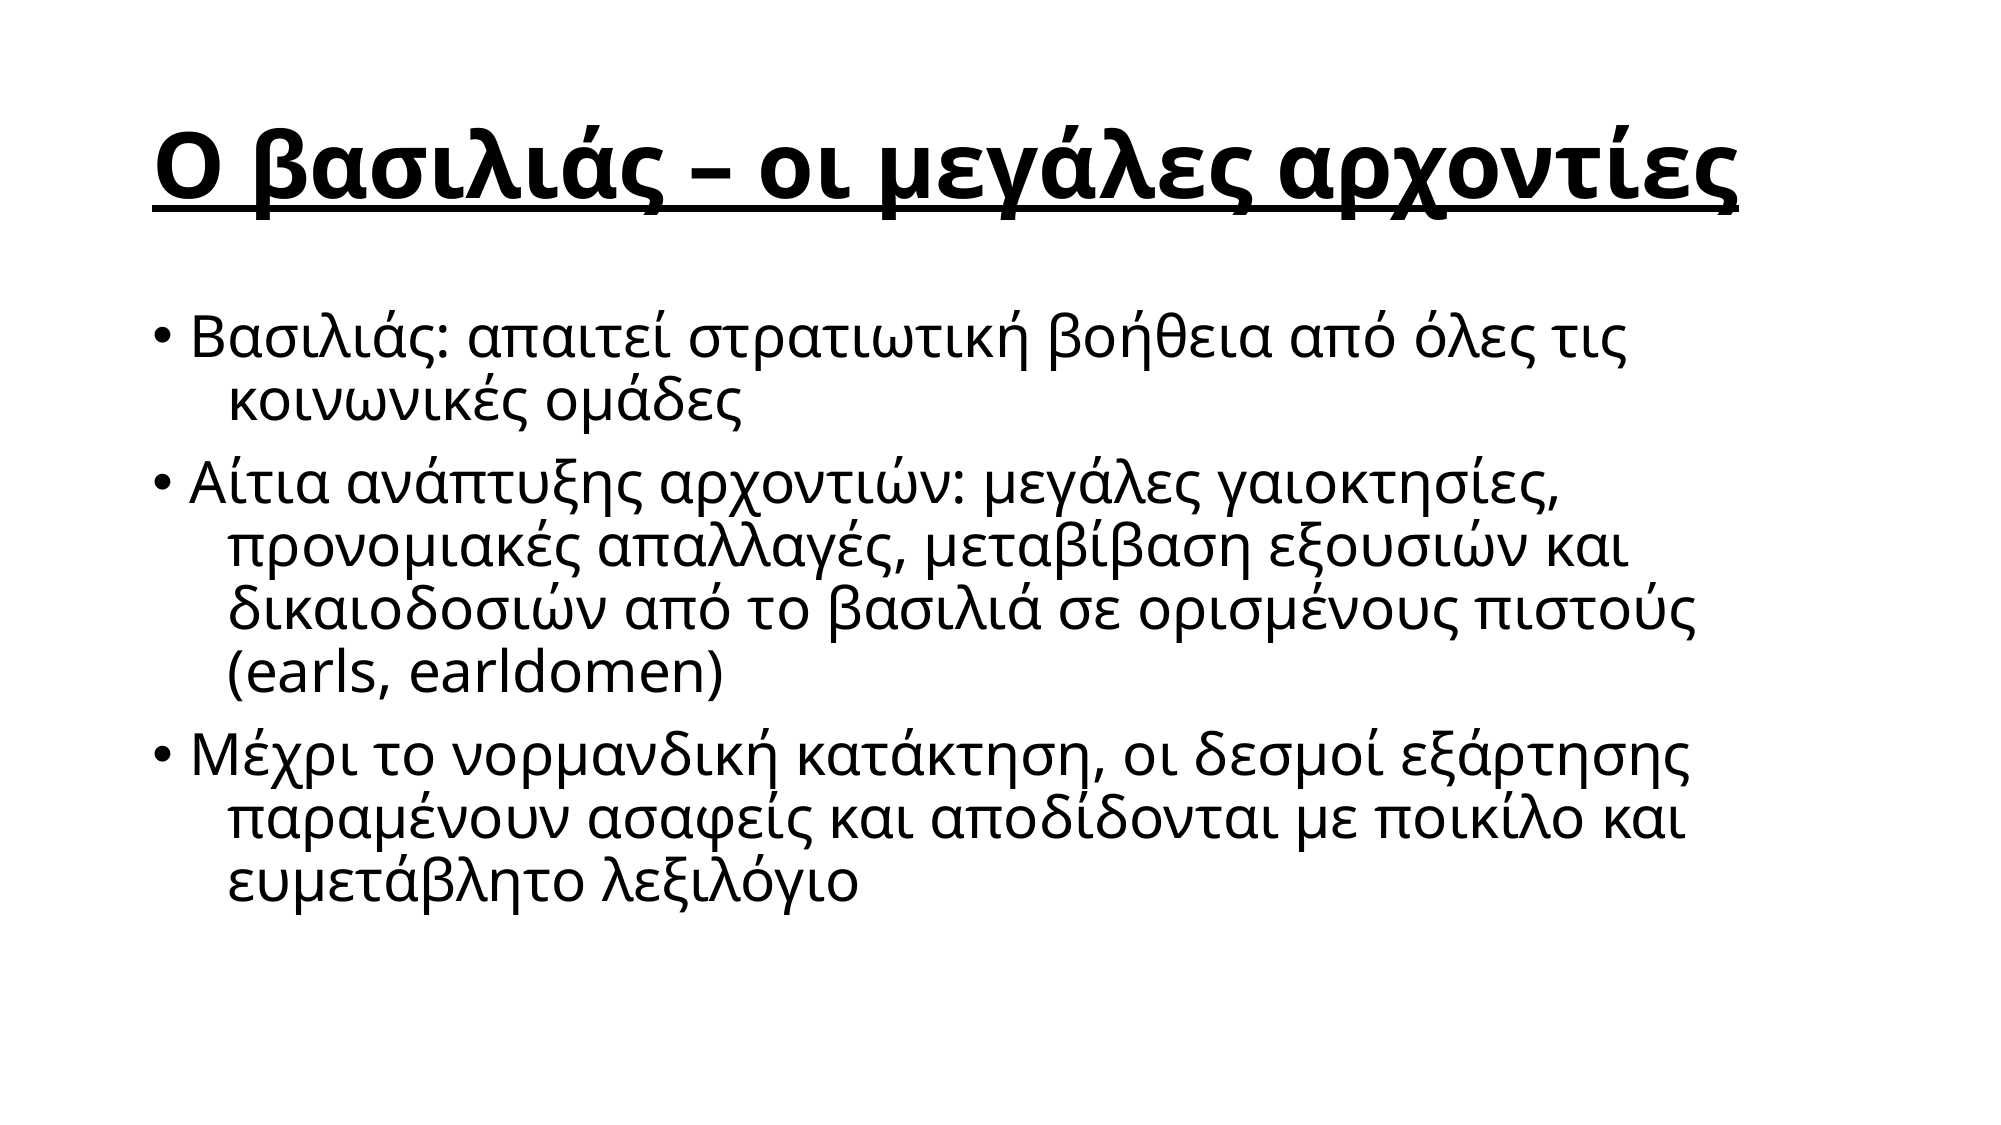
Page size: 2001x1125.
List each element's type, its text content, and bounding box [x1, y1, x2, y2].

list Βασιλιάς: απαιτεί στρατιωτική βοήθεια από όλες τις κοινωνικές ομάδες Αίτια ανάπτυξης αρχοντιών: μεγάλες γαιοκτησίες, προνομιακές απαλλαγές, μεταβίβαση εξουσιών και δικαιοδοσιών από το βασιλιά σε ορισμένους πιστούς (earls, earldomen) Μέχρι το νορμανδική κατάκτηση, οι δεσμοί εξάρτησης παραμένουν ασαφείς και αποδίδονται με ποικίλο και ευμετάβλητο λεξιλόγιο [137, 299, 1863, 1014]
title Ο βασιλιάς – οι μεγάλες αρχοντίες [137, 59, 1863, 278]
